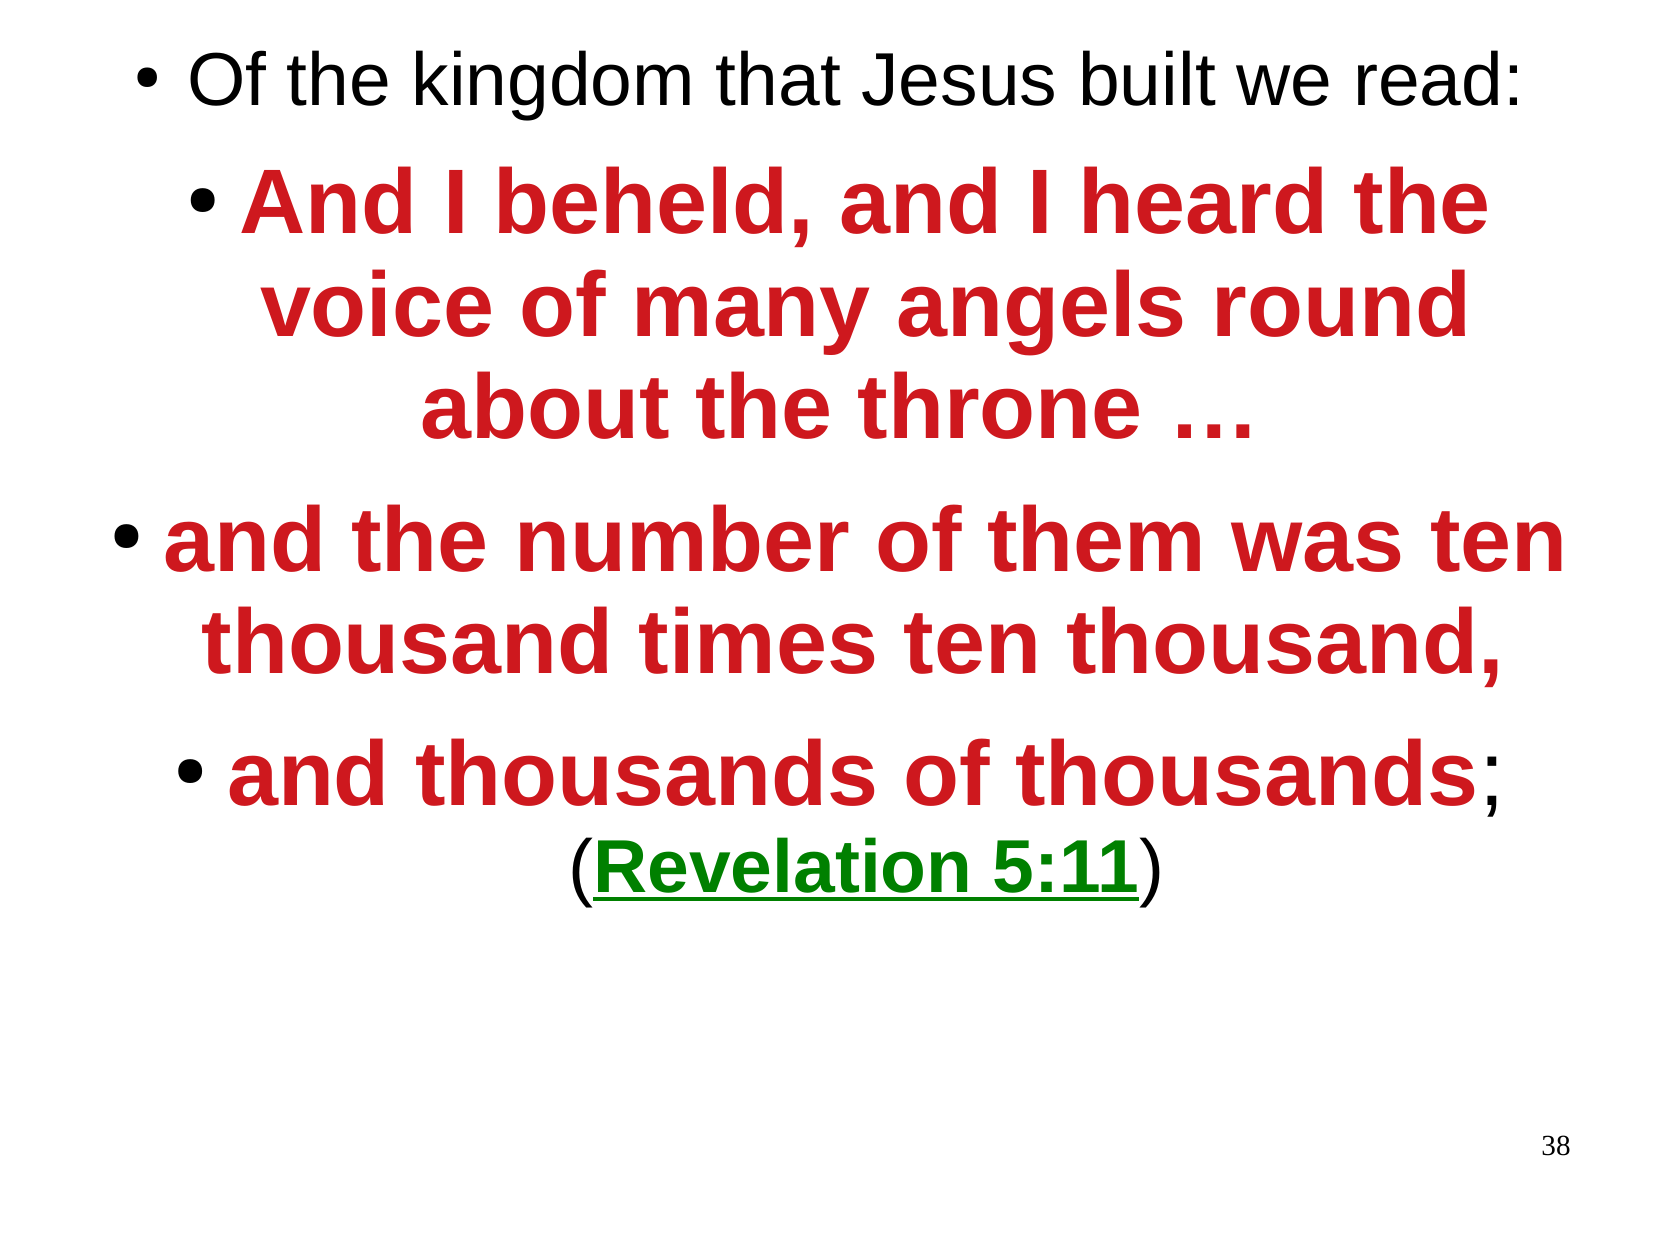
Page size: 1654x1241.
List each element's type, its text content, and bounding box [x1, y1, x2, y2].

list Of the kingdom that Jesus built we read: And I beheld, and I heard the voice of many angels round about the throne … and the number of them was ten thousand times ten thousand, and thousands of thousands; (Revelation 5:11) [86, 37, 1576, 1119]
